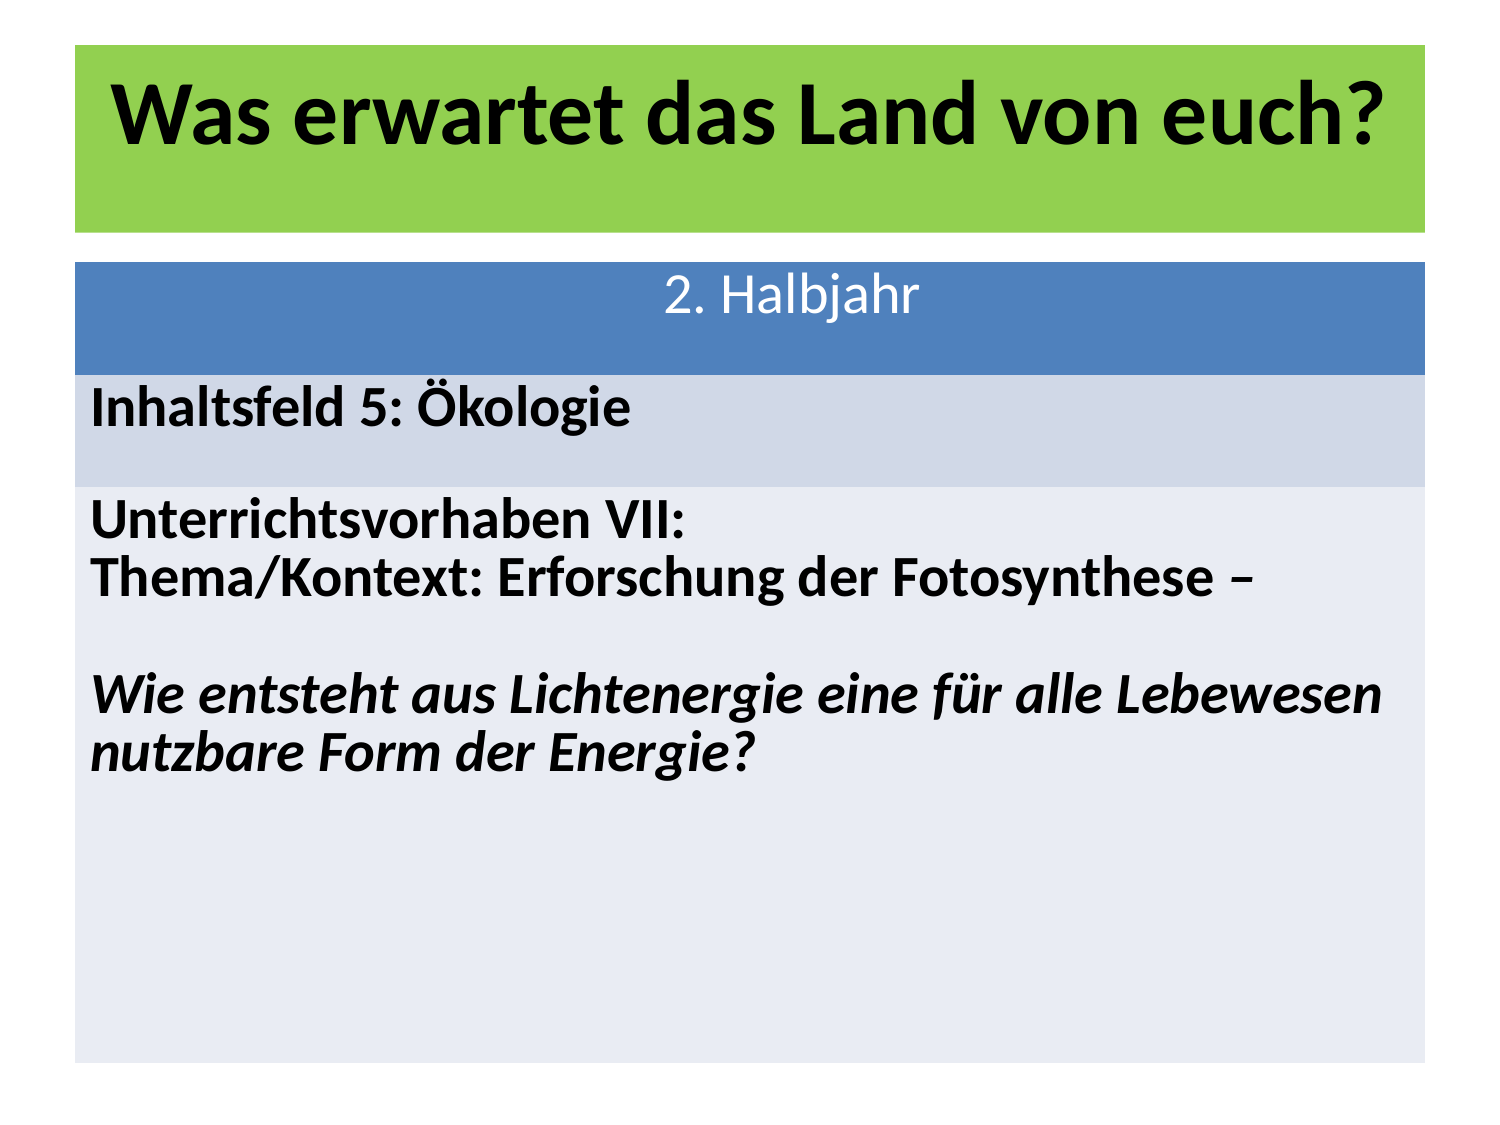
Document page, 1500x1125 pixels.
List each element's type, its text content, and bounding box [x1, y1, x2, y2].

title Was erwartet das Land von euch? [75, 45, 1425, 233]
table_header 2. Halbjahr [75, 262, 1425, 375]
table_cell Inhaltsfeld 5: Ökologie [75, 375, 1425, 487]
table_cell Unterrichtsvorhaben VII: Thema/Kontext: Erforschung der Fotosynthese – Wie entsteht aus Lichtenergie eine für alle Lebewesen nutzbare Form der Energie? [75, 487, 1425, 1063]
